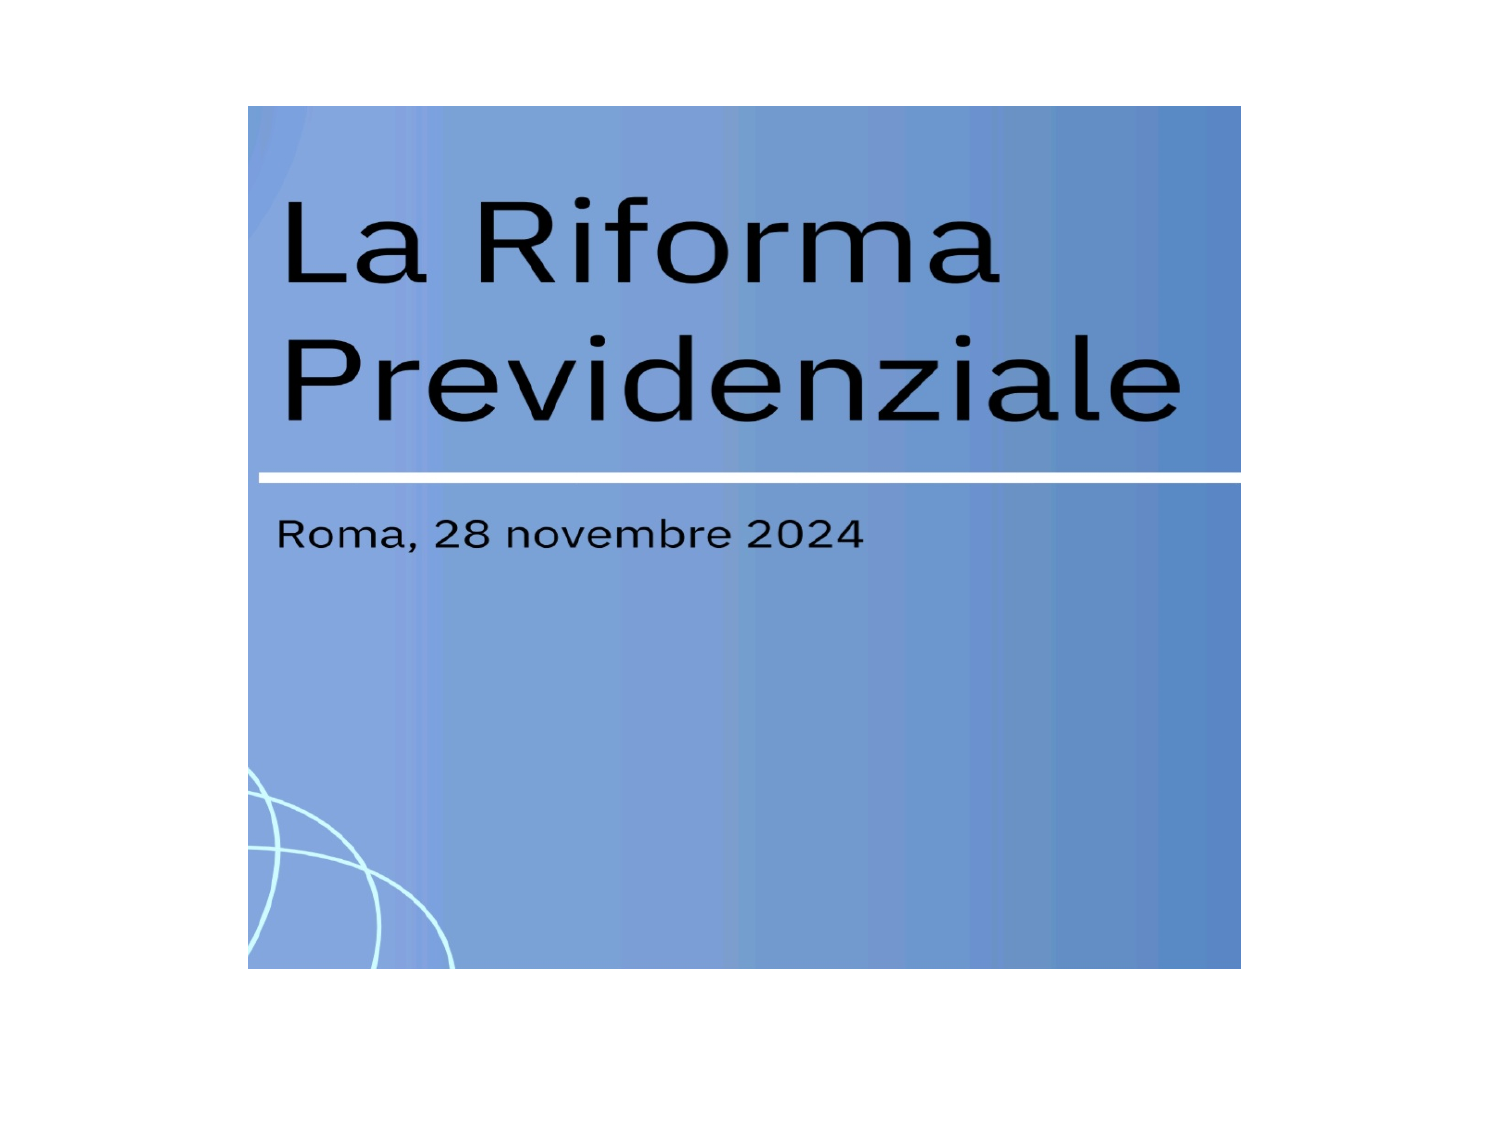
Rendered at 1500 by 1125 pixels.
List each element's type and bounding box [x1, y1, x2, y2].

picture [248, 106, 1241, 969]
